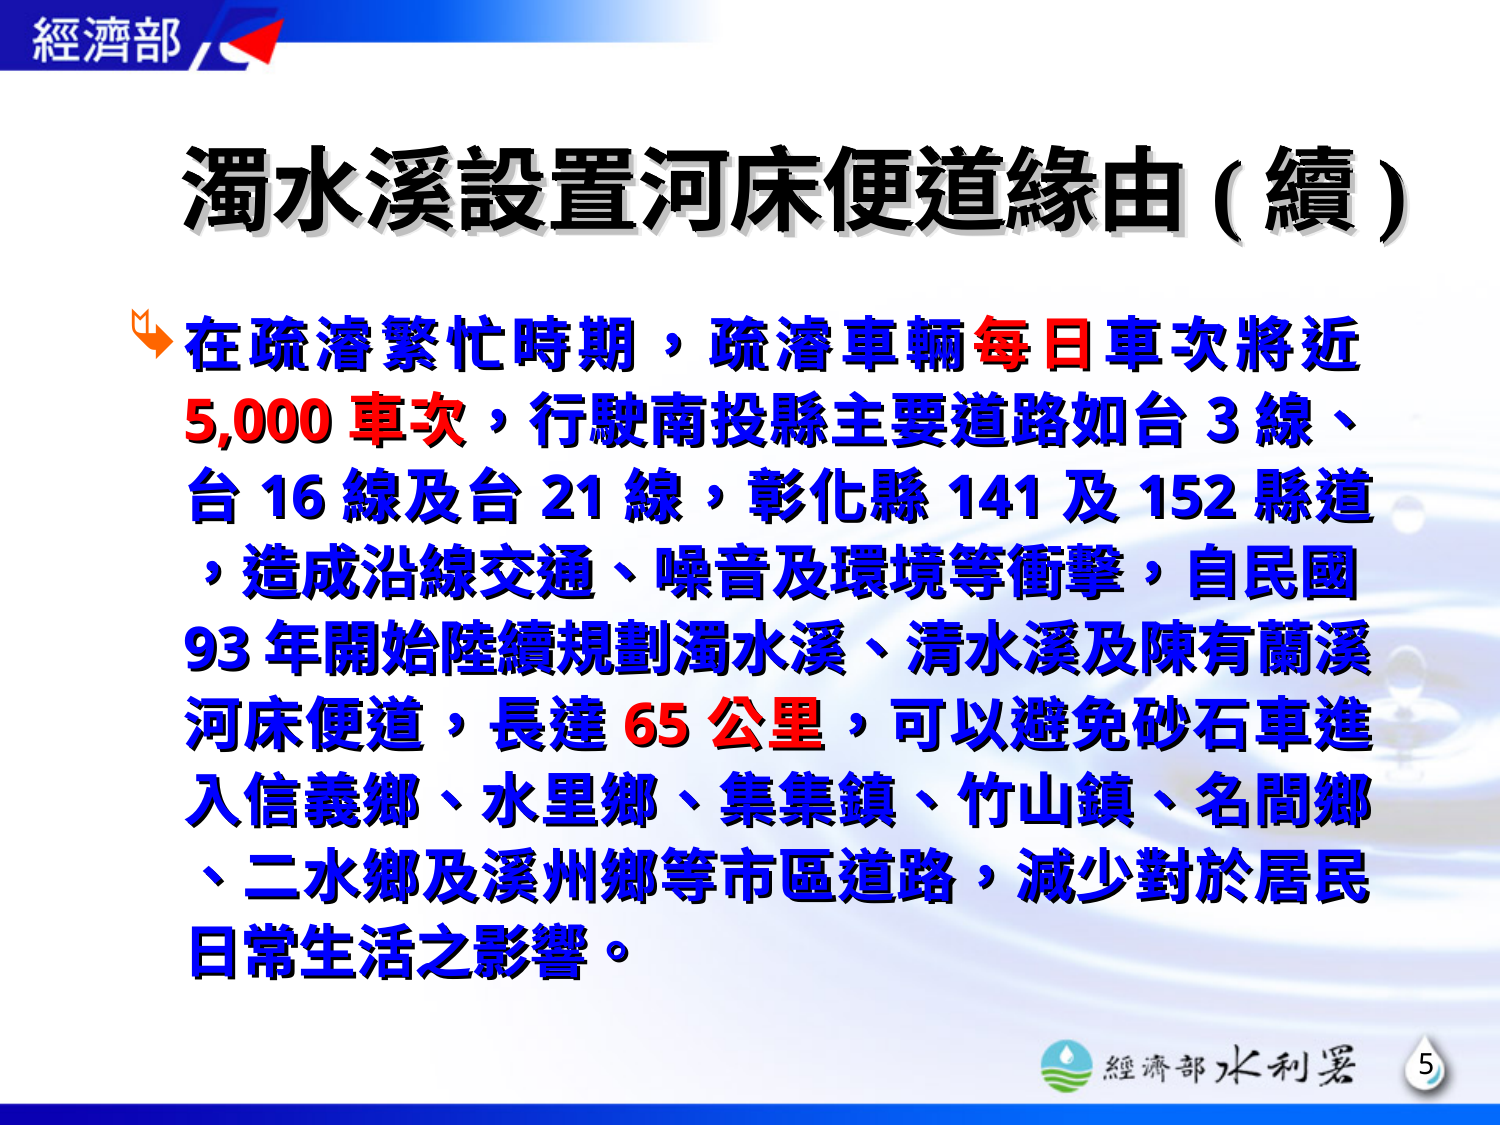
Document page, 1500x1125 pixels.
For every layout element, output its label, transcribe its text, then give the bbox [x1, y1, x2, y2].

picture [0, 0, 1500, 1125]
title 濁水溪設置河床便道緣由(續) [1388, 137, 1452, 238]
list 在疏濬繁忙時期，疏濬車輛每日車次將近5,000車次，行駛南投縣主要道路如台3線、台16線及台21線，彰化縣141及152縣道，造成沿線交通、噪音及環境等衝擊，自民國93年開始陸續規劃濁水溪、清水溪及陳有蘭溪河床便道，長達65公里，可以避免砂石車進入信義鄉、水里鄉、集集鎮、竹山鎮、名間鄉、二水鄉及溪州鄉等市區道路，減少對於居民日常生活之影響。 [112, 125, 1388, 1000]
text_box <編號> [1362, 1037, 1450, 1113]
